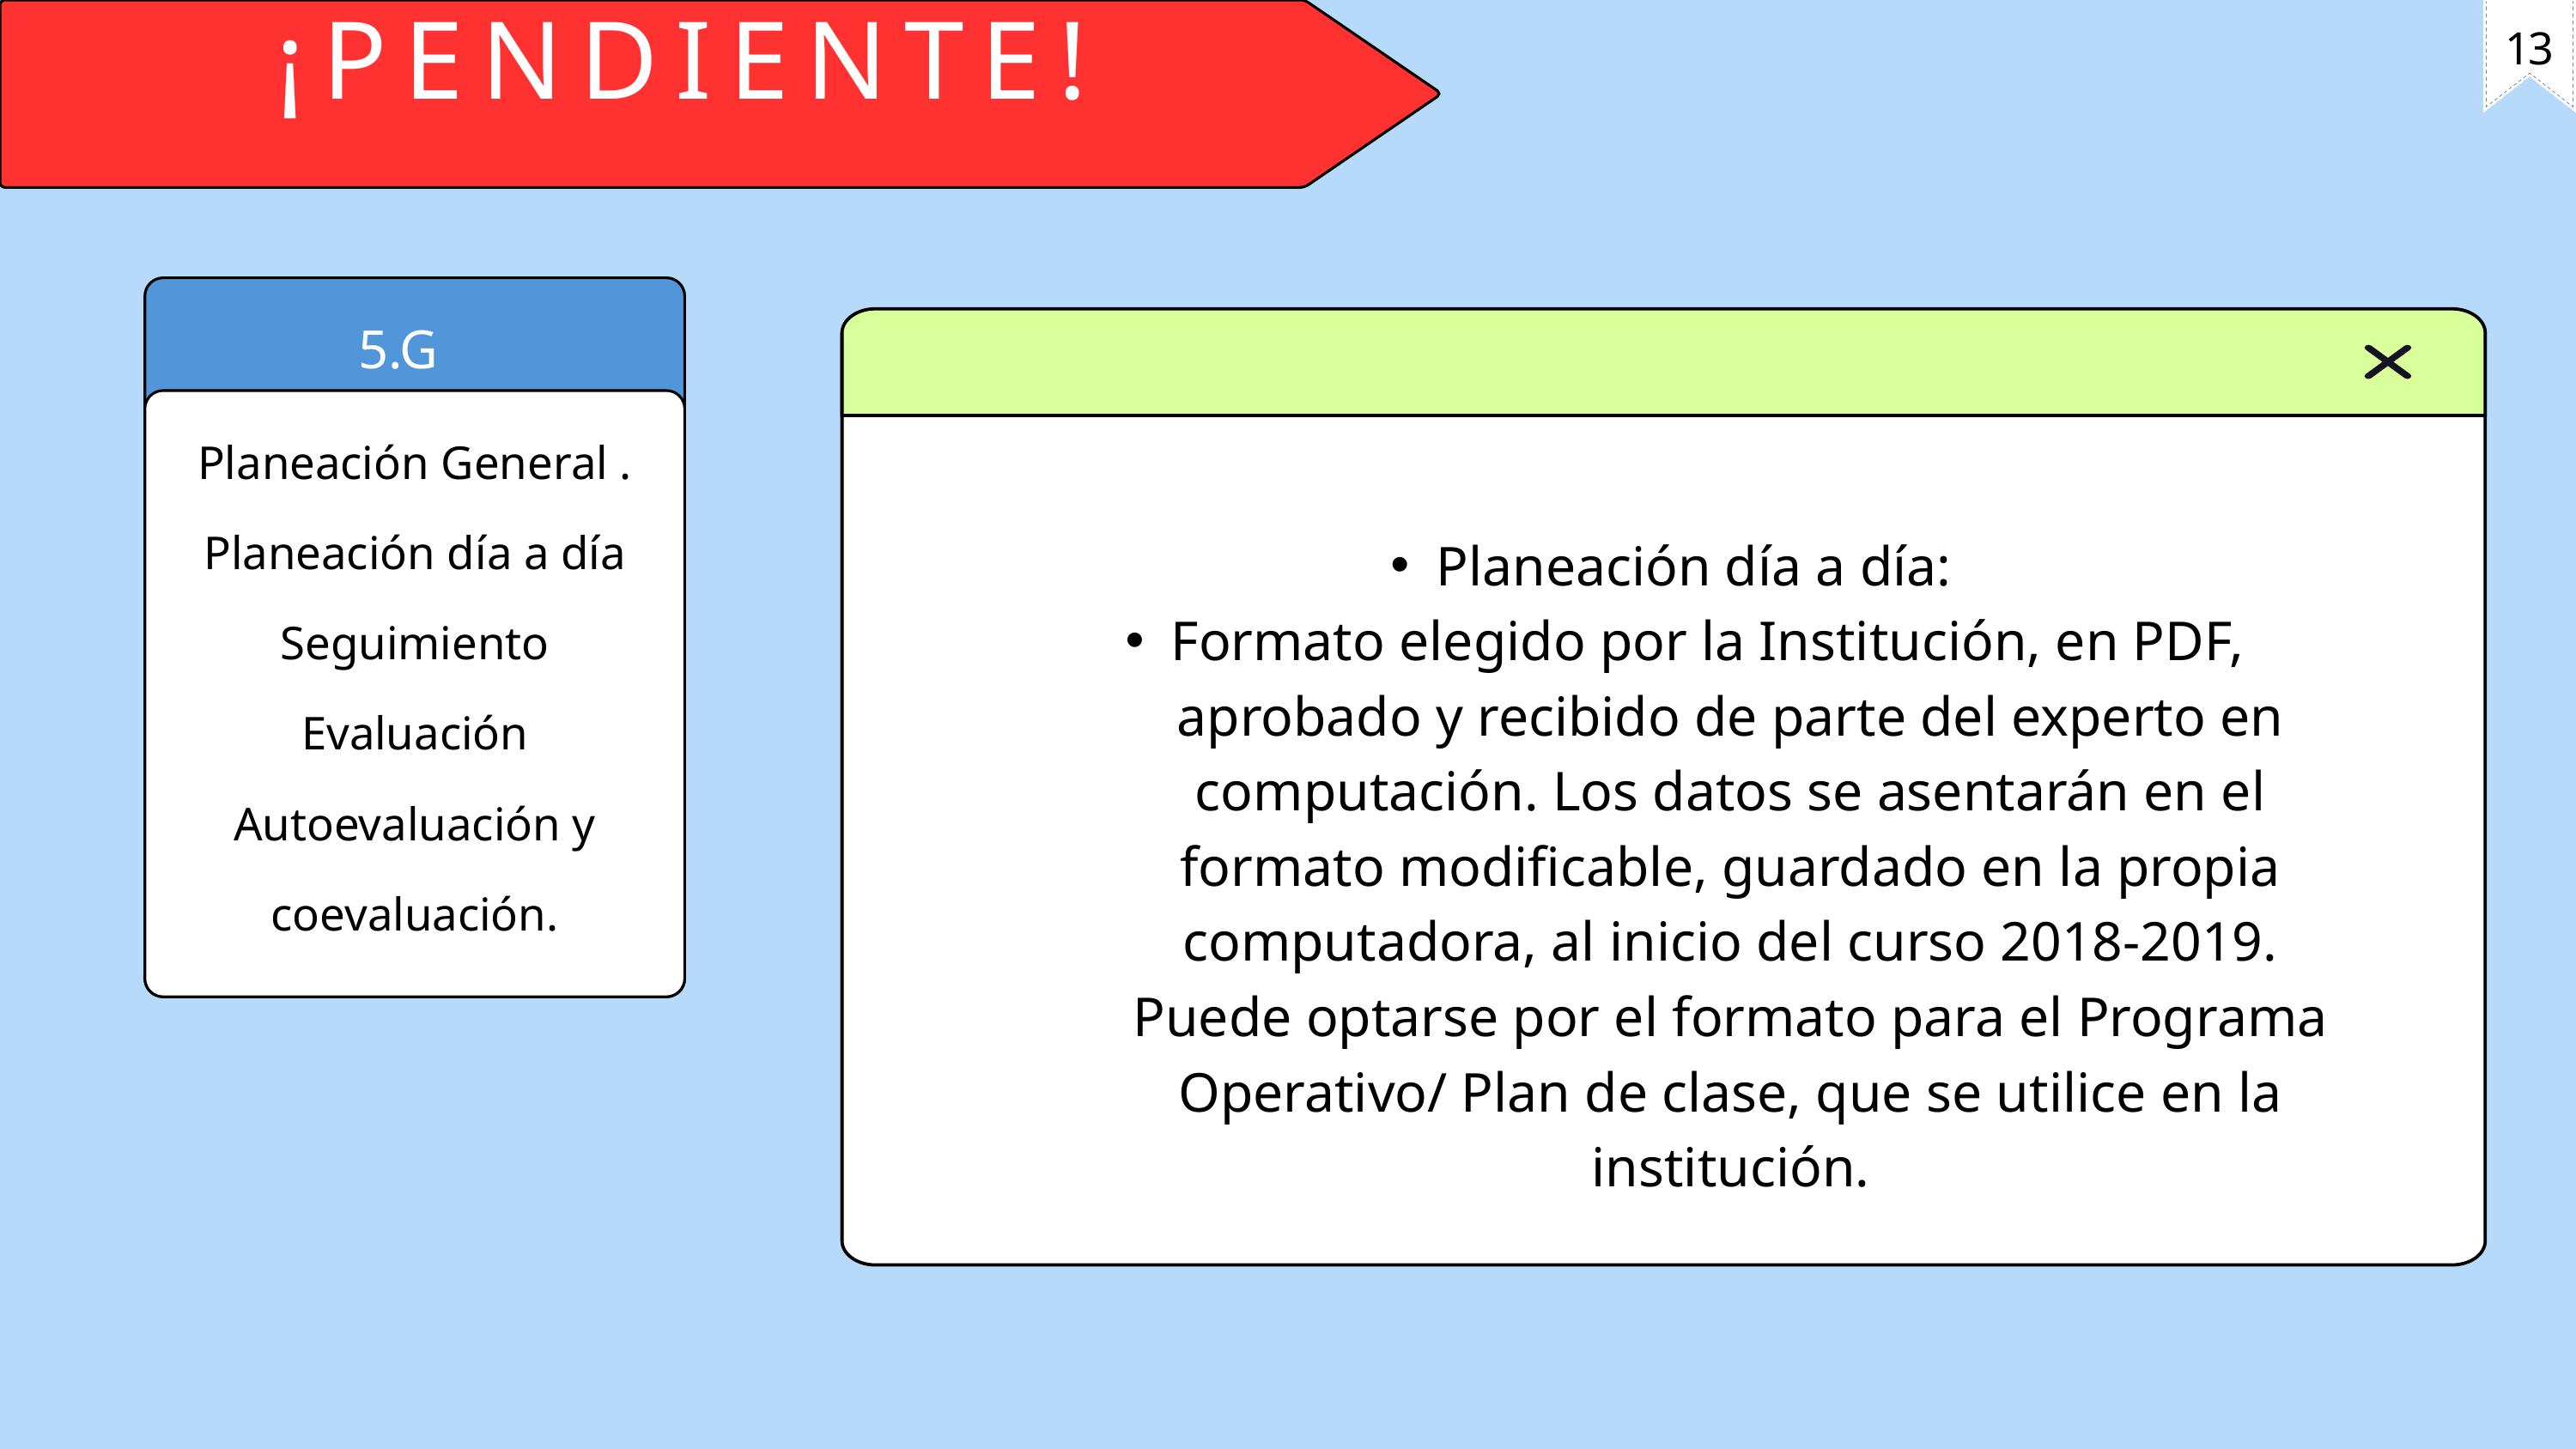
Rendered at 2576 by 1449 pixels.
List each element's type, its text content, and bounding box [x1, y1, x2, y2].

text_box 13 [2488, 10, 2571, 71]
text_box Planeación día a día: Formato elegido por la Institución, en PDF, aprobado y recibido de parte del experto en computación. Los datos se asentarán en el formato modificable, guardado en la propia computadora, al inicio del curso 2018-2019. Puede optarse por el formato para el Programa Operativo/ Plan de clase, que se utilice en la institución. [933, 521, 2347, 1197]
text_box [0, 0, 2576, 1449]
text_box Planeación General . Planeación día a día Seguimiento Evaluación Autoevaluación y coevaluación. [174, 397, 655, 1015]
text_box 5.G [163, 274, 633, 369]
text_box ¡PENDIENTE! [0, 0, 1365, 188]
